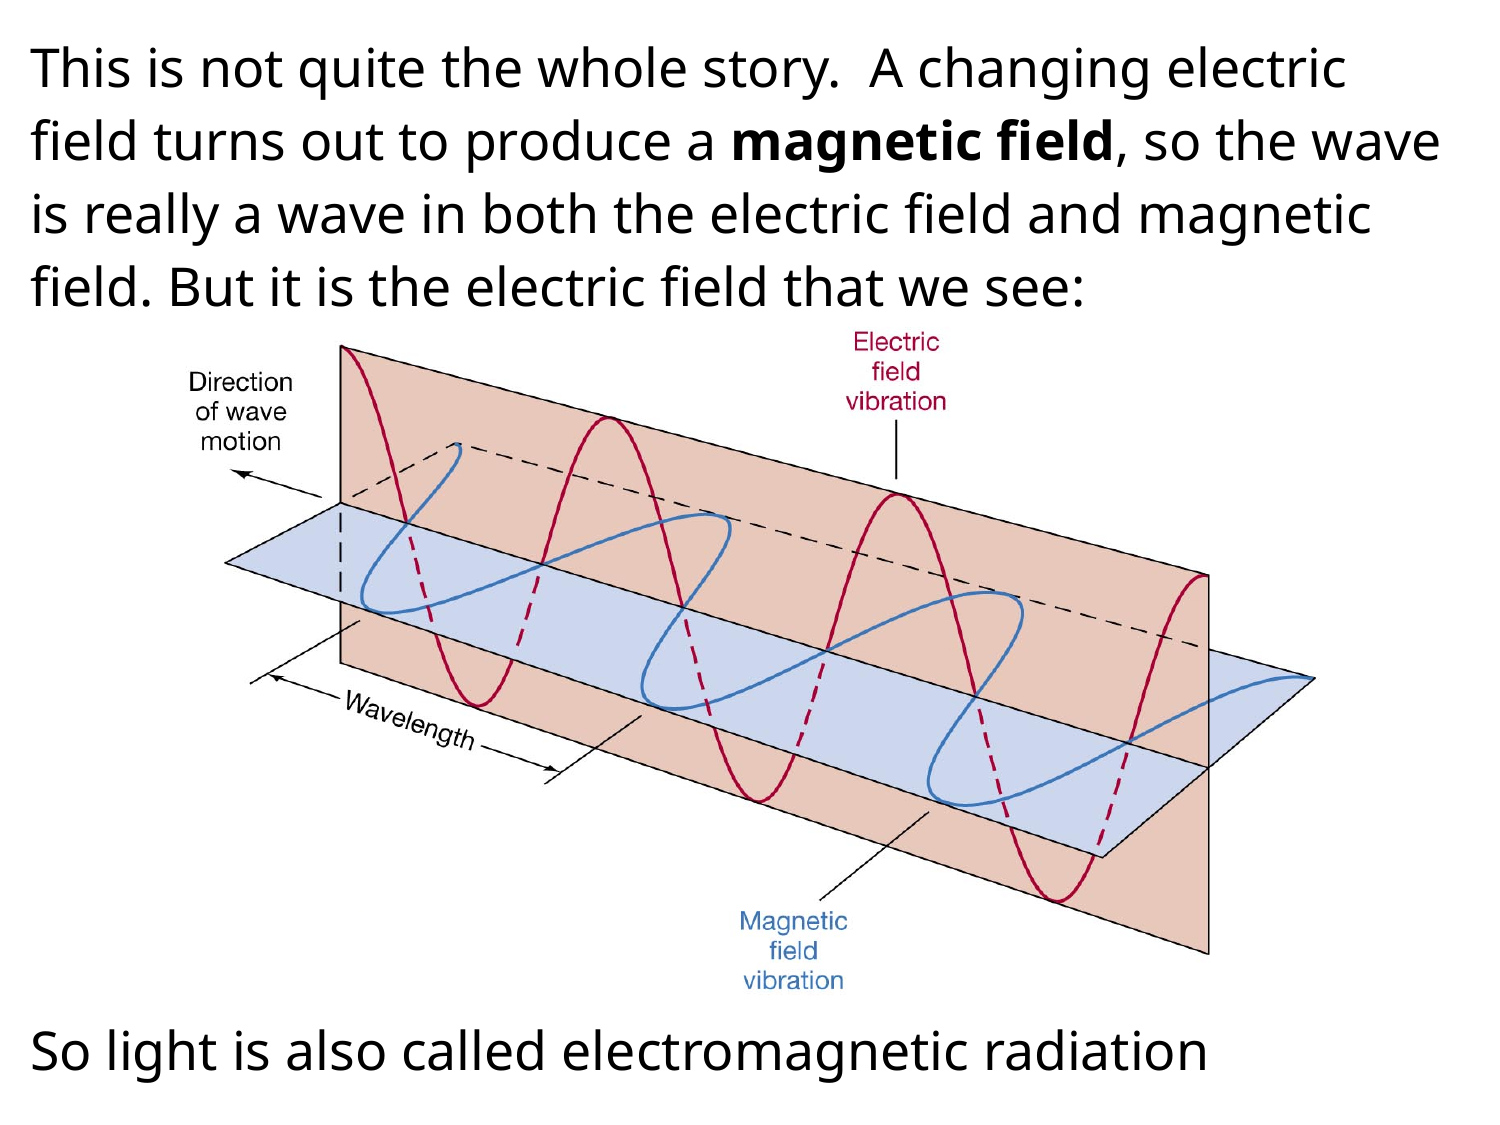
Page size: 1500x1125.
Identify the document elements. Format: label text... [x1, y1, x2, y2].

list This is not quite the whole story. A changing electric field turns out to produce a magnetic field, so the wave is really a wave in both the electric field and magnetic field. But it is the electric field that we see: So light is also called electromagnetic radiation [30, 29, 1471, 1096]
